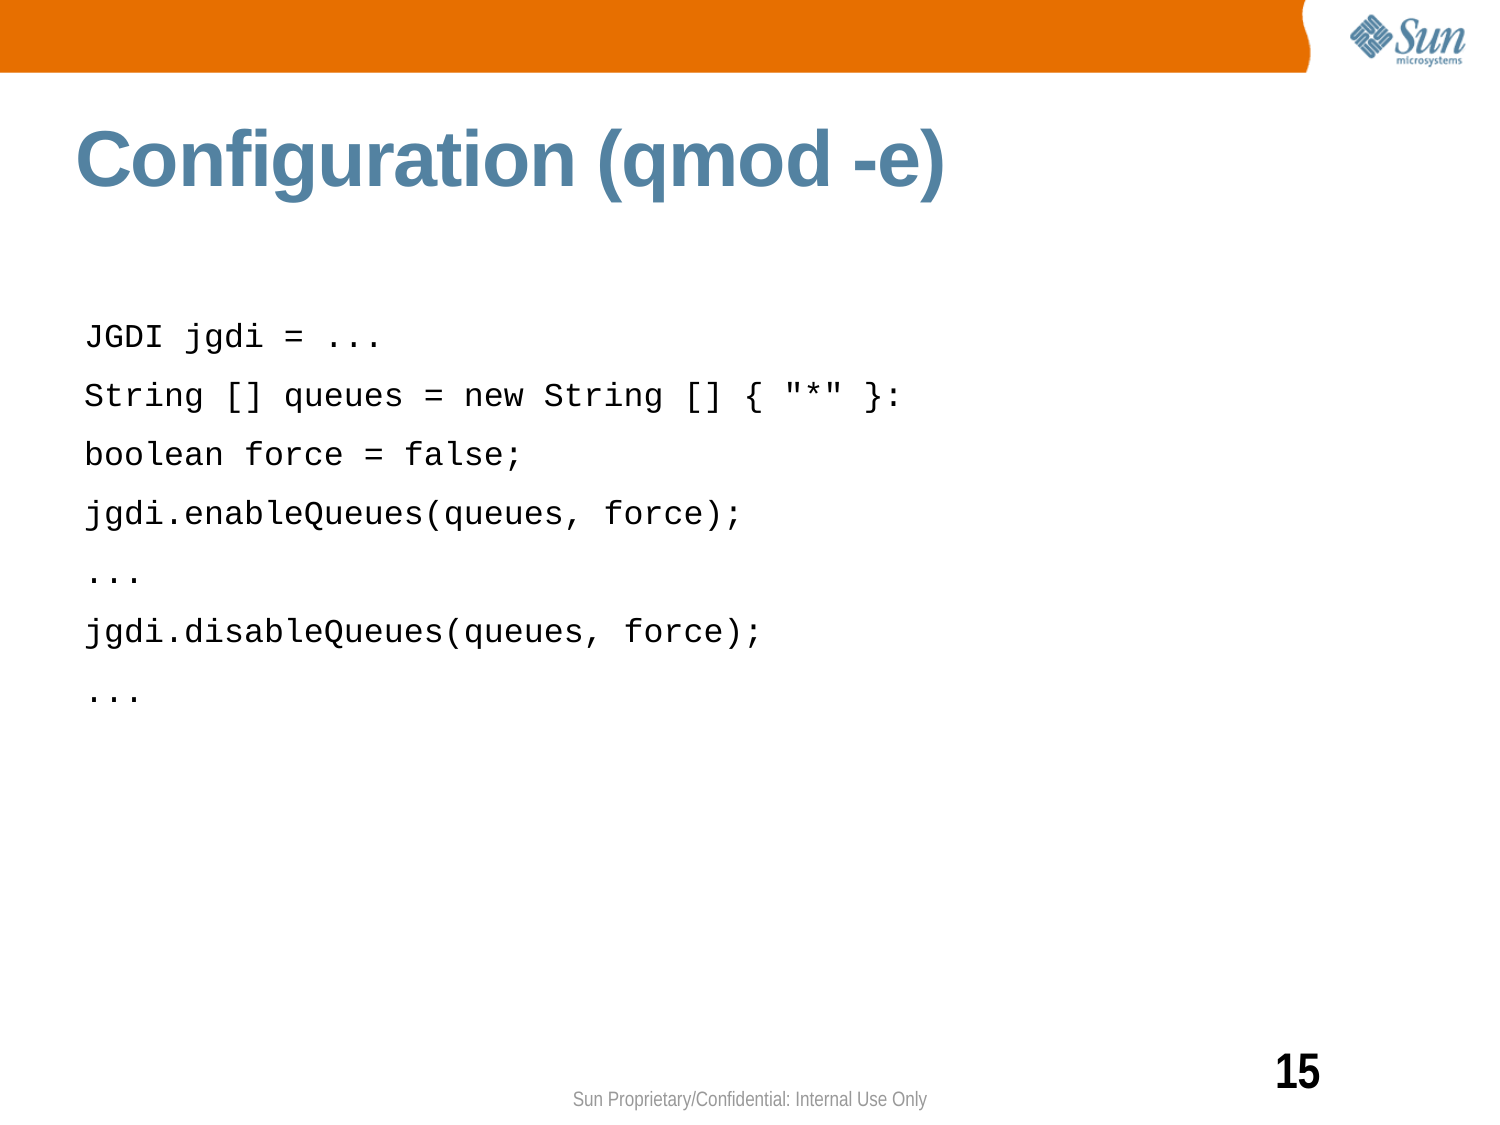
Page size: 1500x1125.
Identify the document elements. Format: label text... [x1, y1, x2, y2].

list JGDI jgdi = ... String [] queues = new String [] { "*" }: boolean force = false; jgdi.enableQueues(queues, force); ... jgdi.disableQueues(queues, force); ... [64, 257, 1402, 1017]
picture [0, 0, 1500, 75]
title Configuration (qmod -e) [75, 122, 1438, 228]
